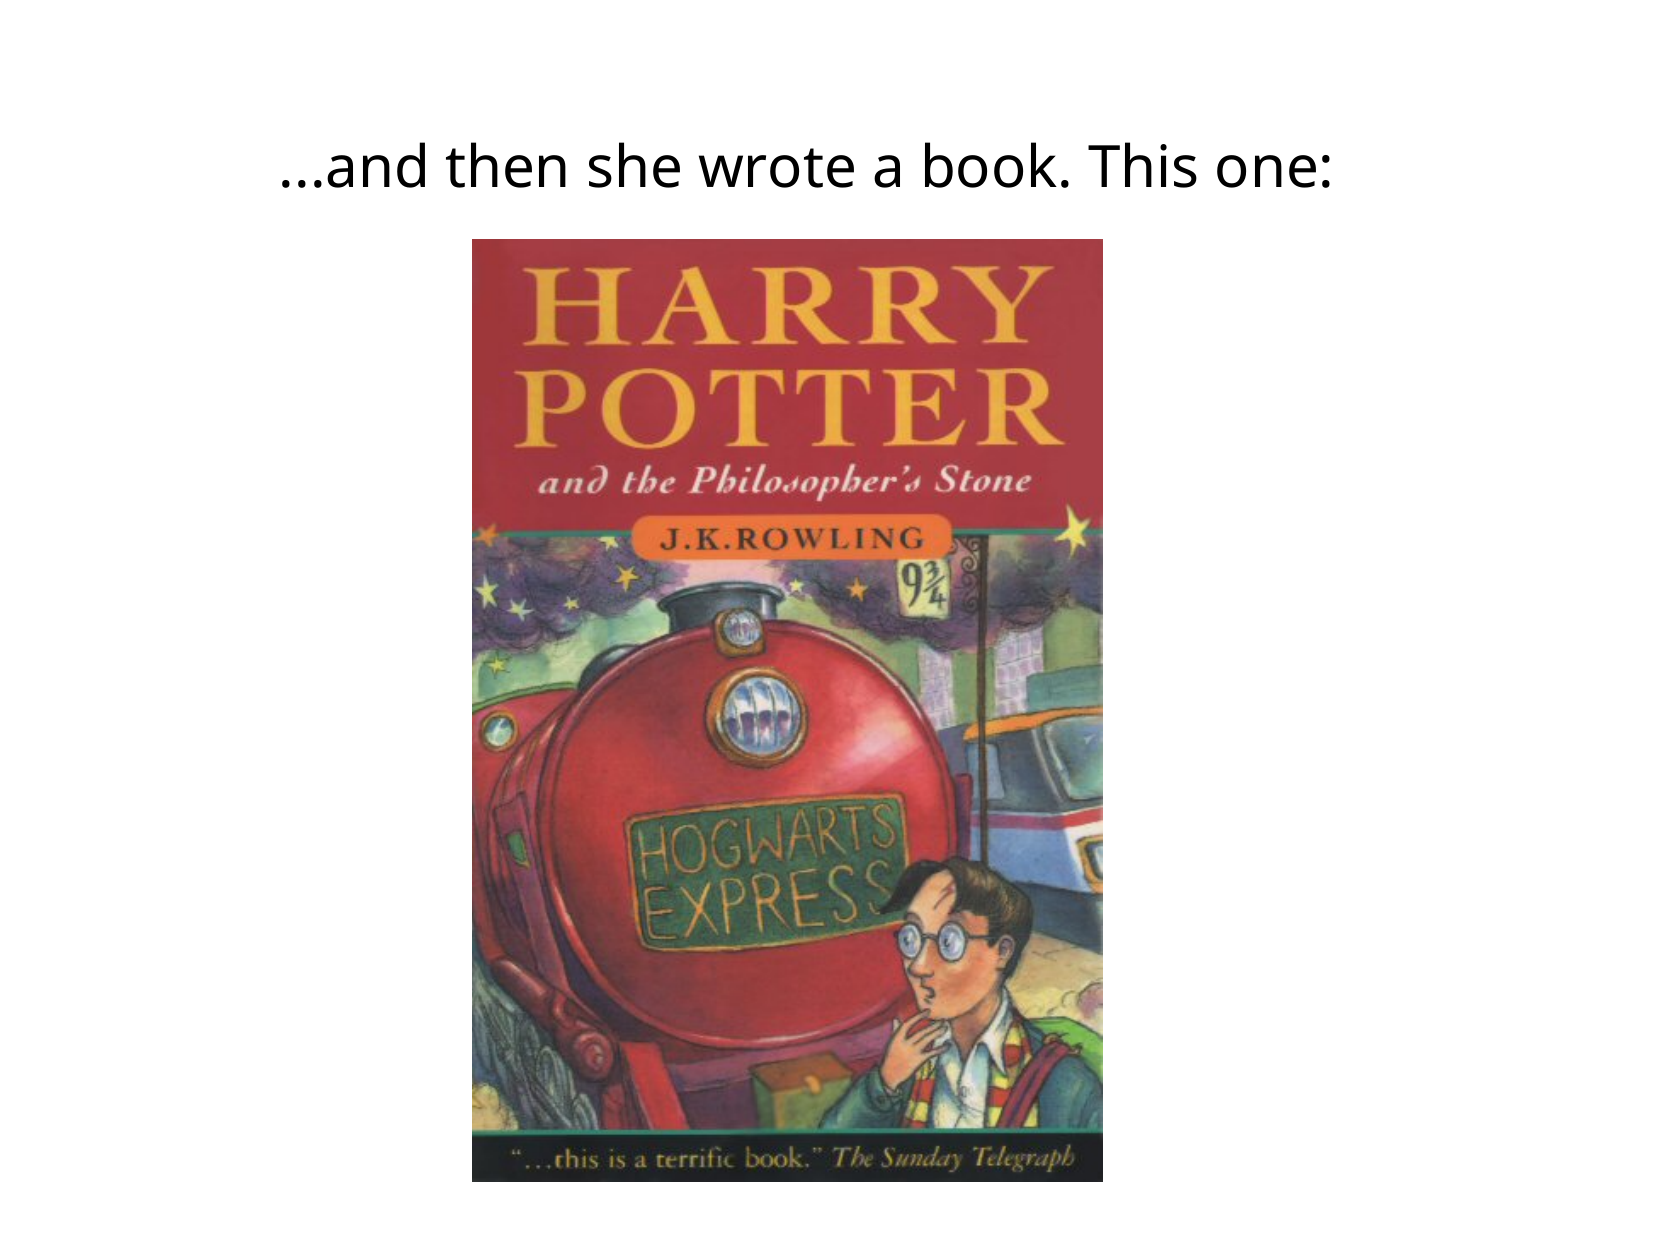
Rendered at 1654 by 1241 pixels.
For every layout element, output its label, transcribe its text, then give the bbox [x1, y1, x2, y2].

text_box ...and then she wrote a book. This one: [264, 118, 1329, 219]
picture [472, 239, 1103, 1182]
